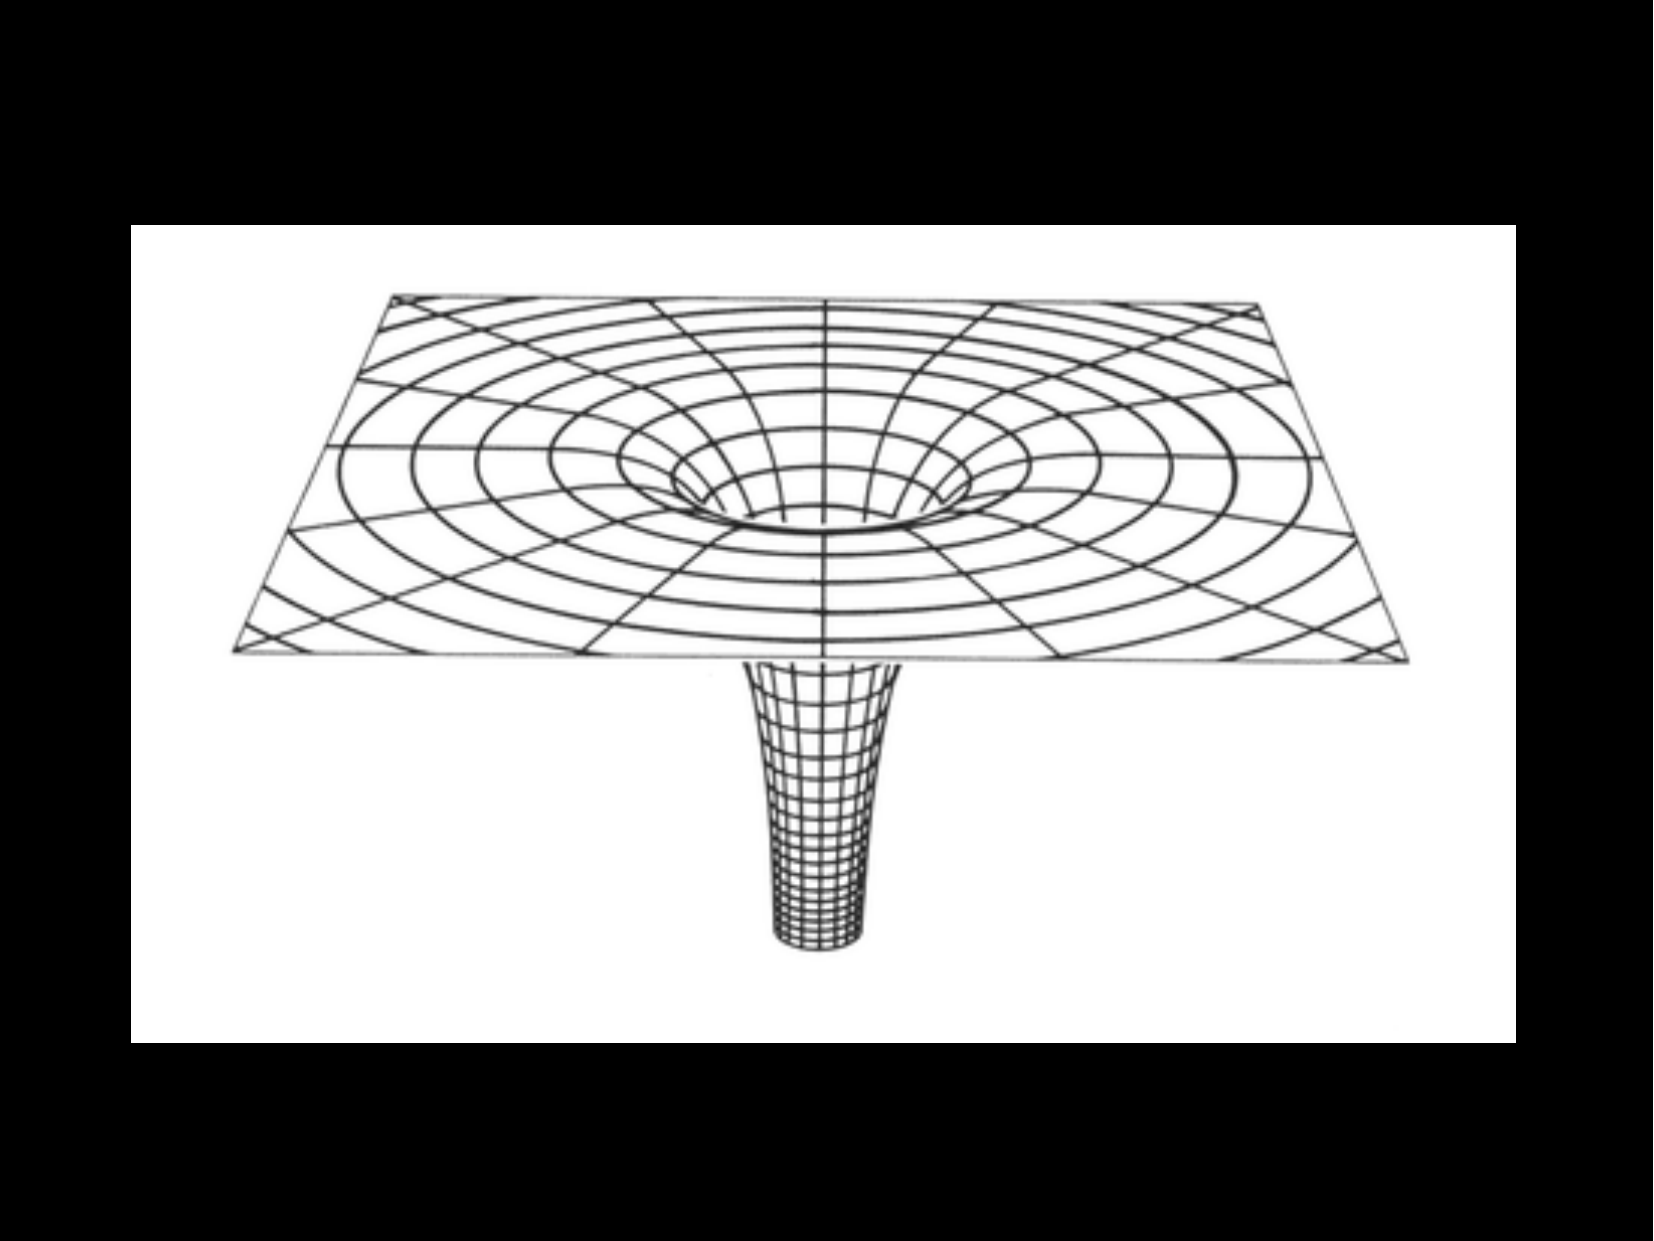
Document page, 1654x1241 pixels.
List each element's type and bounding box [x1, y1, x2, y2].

picture [131, 225, 1516, 1043]
